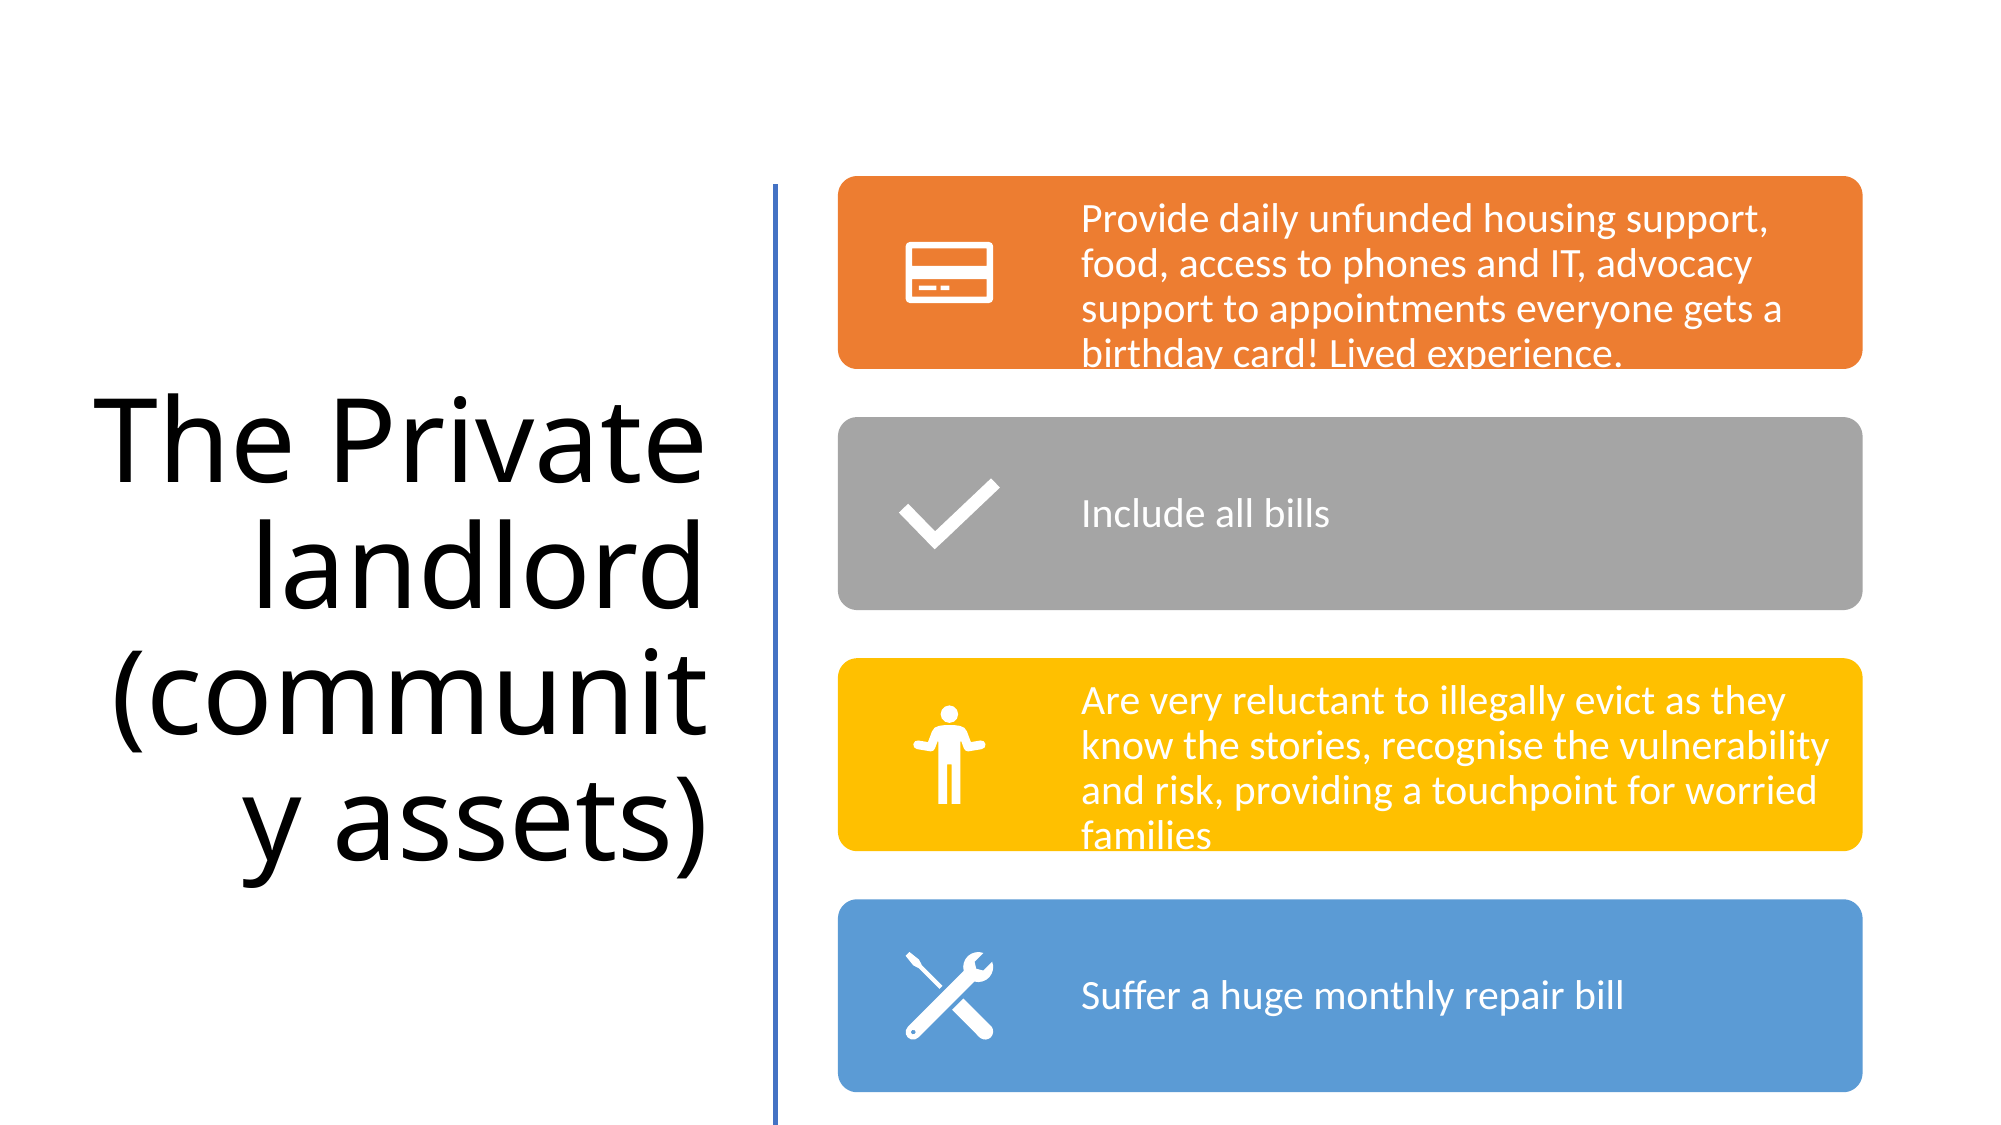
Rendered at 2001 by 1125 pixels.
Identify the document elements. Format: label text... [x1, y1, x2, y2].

text_box Include all bills [1060, 417, 1863, 611]
title The Private landlord (community assets) [78, 175, 725, 1092]
text_box Suffer a huge monthly repair bill [1060, 899, 1863, 1093]
text_box Are very reluctant to illegally evict as they know the stories, recognise the vulnerability and risk, providing a touchpoint for worried families [1060, 658, 1863, 852]
text_box Provide daily unfunded housing support, food, access to phones and IT, advocacy support to appointments everyone gets a birthday card! Lived experience. [1060, 176, 1863, 369]
text_box [0, 1, 2000, 1125]
